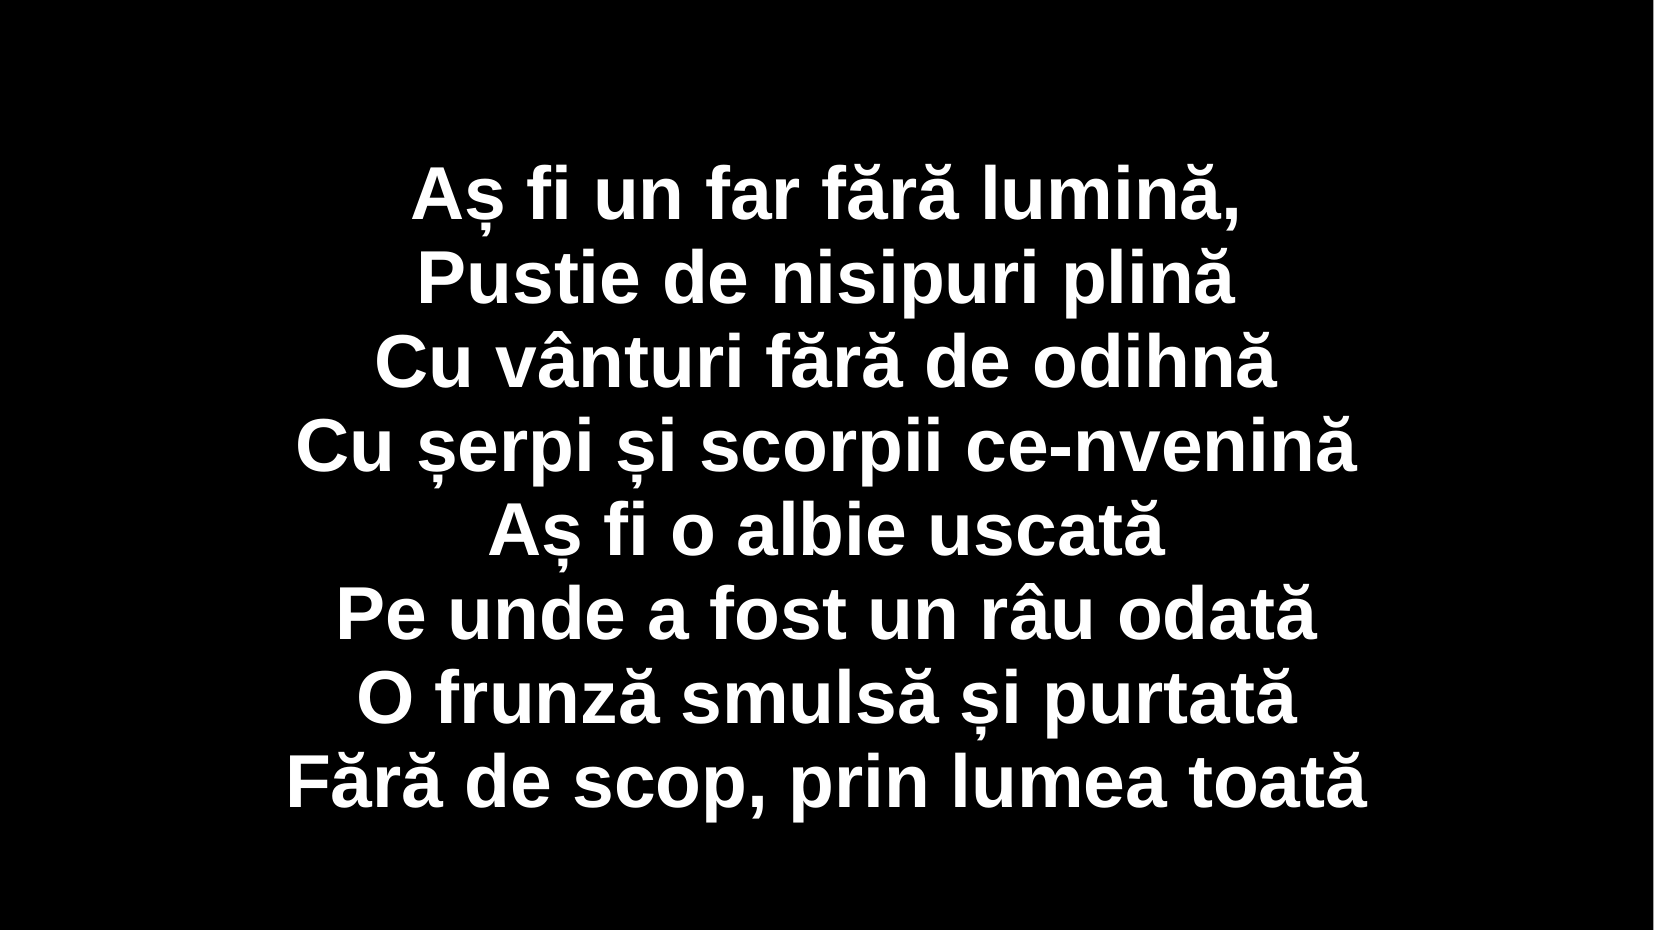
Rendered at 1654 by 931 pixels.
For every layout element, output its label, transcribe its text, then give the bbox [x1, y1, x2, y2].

text_box Aș fi un far fără lumină, Pustie de nisipuri plină Cu vânturi fără de odihnă Cu șerpi și scorpii ce-nvenină Aș fi o albie uscată Pe unde a fost un râu odată O frunză smulsă și purtată Fără de scop, prin lumea toată [82, 109, 1571, 866]
